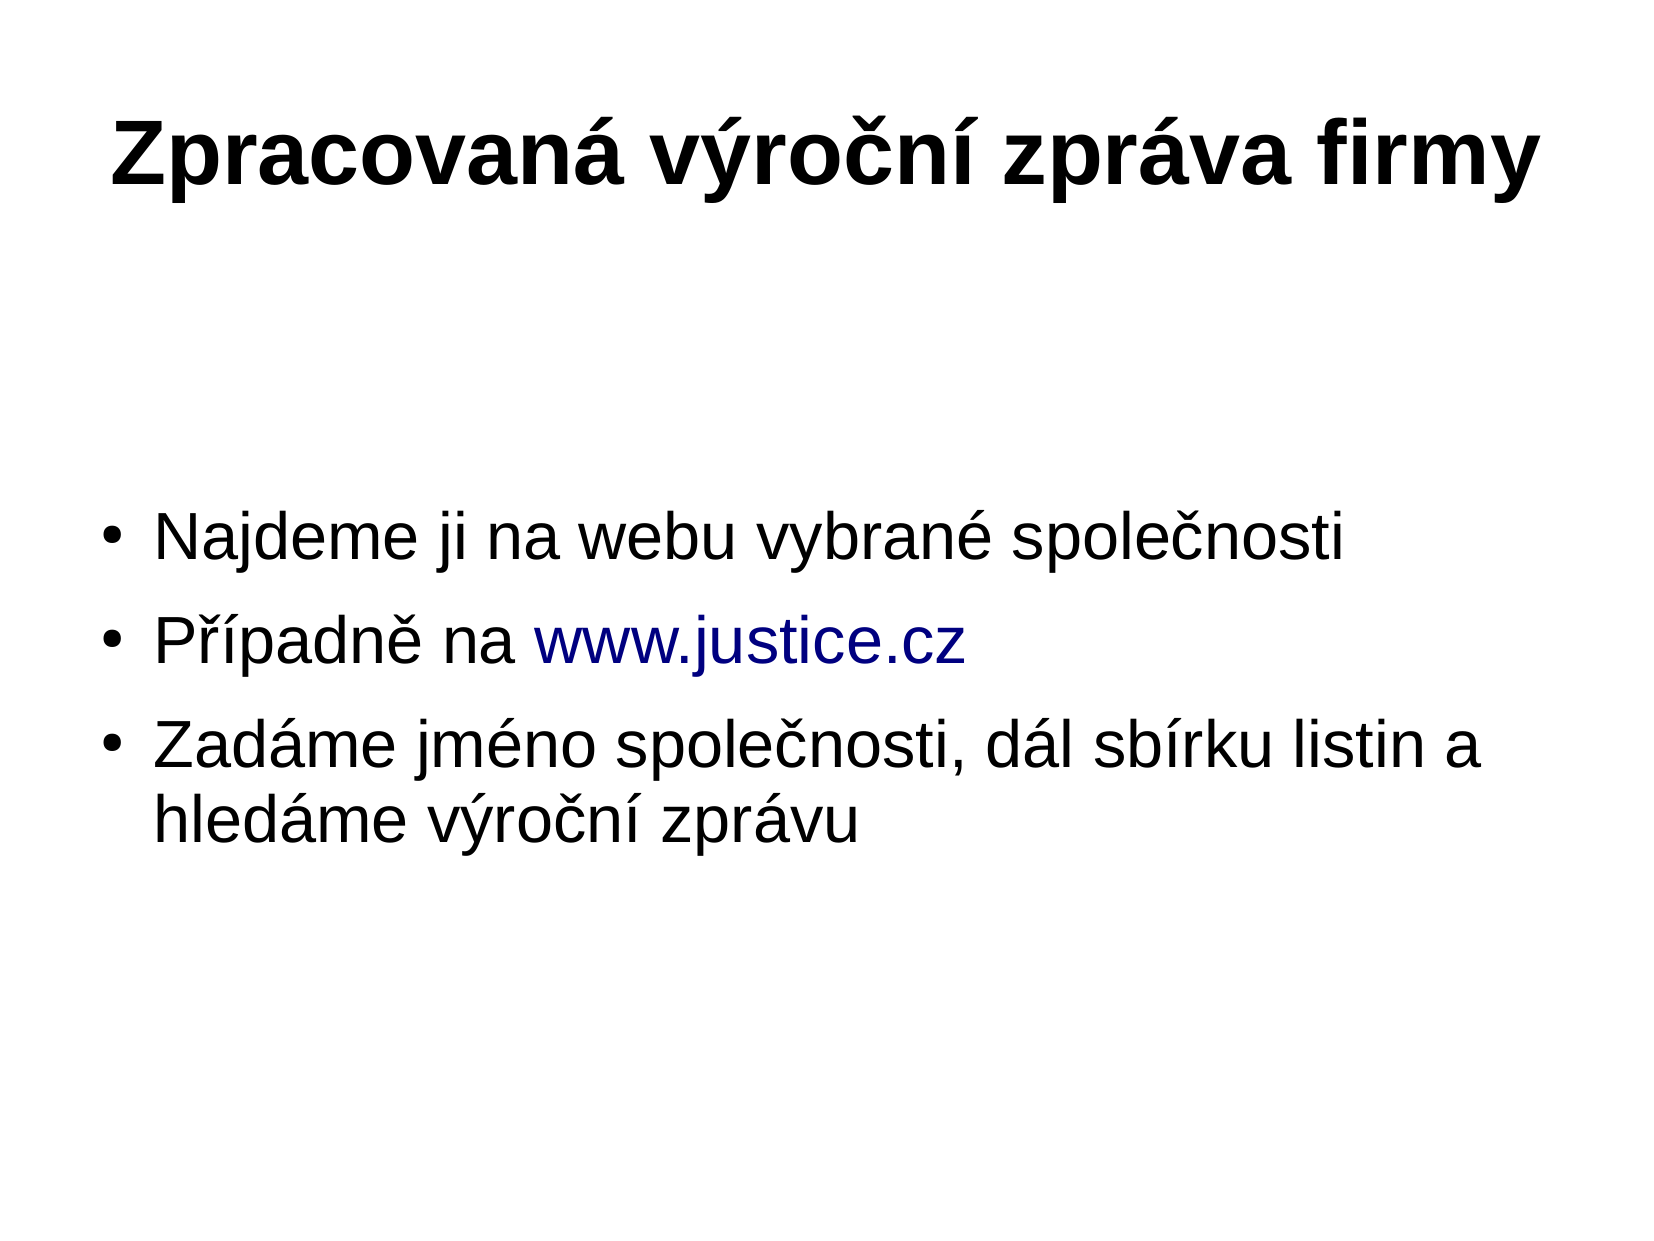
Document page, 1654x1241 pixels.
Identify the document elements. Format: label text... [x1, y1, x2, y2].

title Zpracovaná výroční zpráva firmy [82, 49, 1571, 257]
list Najdeme ji na webu vybrané společnosti Případně na www.justice.cz Zadáme jméno společnosti, dál sbírku listin a hledáme výroční zprávu [82, 290, 1571, 1109]
